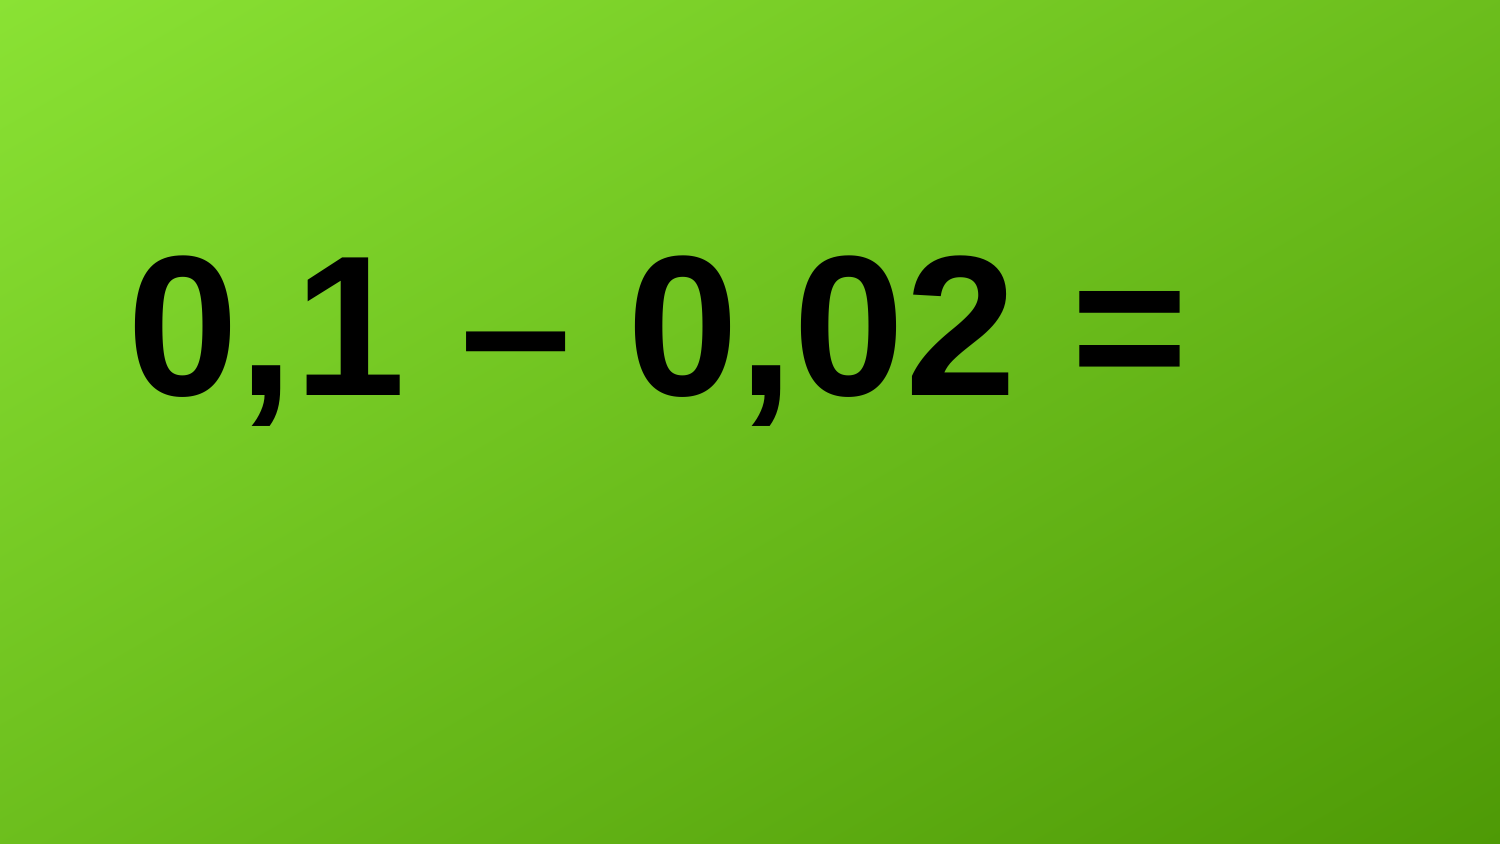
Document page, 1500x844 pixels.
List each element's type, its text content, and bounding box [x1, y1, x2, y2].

title 0,1 – 0,02 = [112, 259, 1388, 450]
